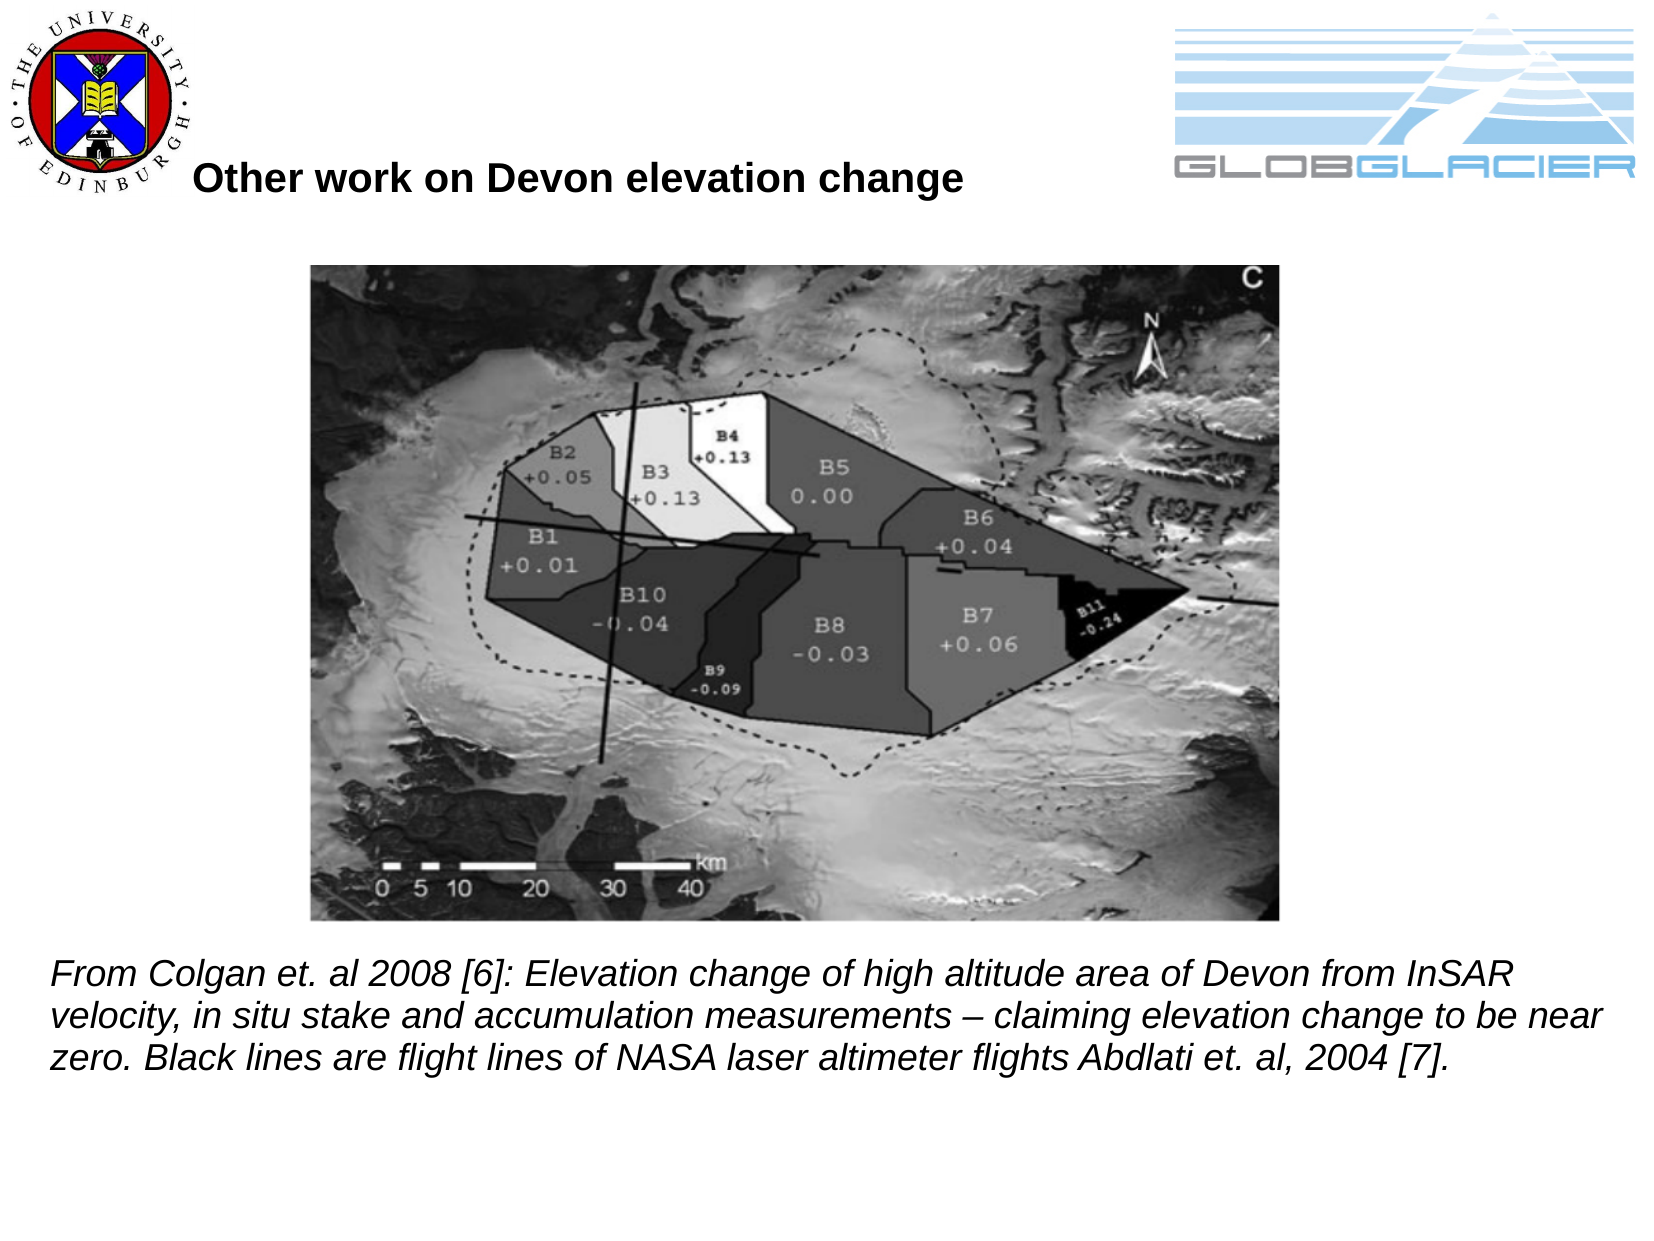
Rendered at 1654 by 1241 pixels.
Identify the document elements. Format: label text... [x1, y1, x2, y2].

text_box From Colgan et. al 2008 [6]: Elevation change of high altitude area of Devon from InSAR velocity, in situ stake and accumulation measurements – claiming elevation change to be near zero. Black lines are flight lines of NASA laser altimeter flights Abdlati et. al, 2004 [7]. [35, 944, 1624, 1127]
picture [1139, 0, 1654, 188]
picture [265, 265, 1320, 944]
picture [6, 5, 195, 197]
text_box Other work on Devon elevation change [177, 147, 978, 226]
